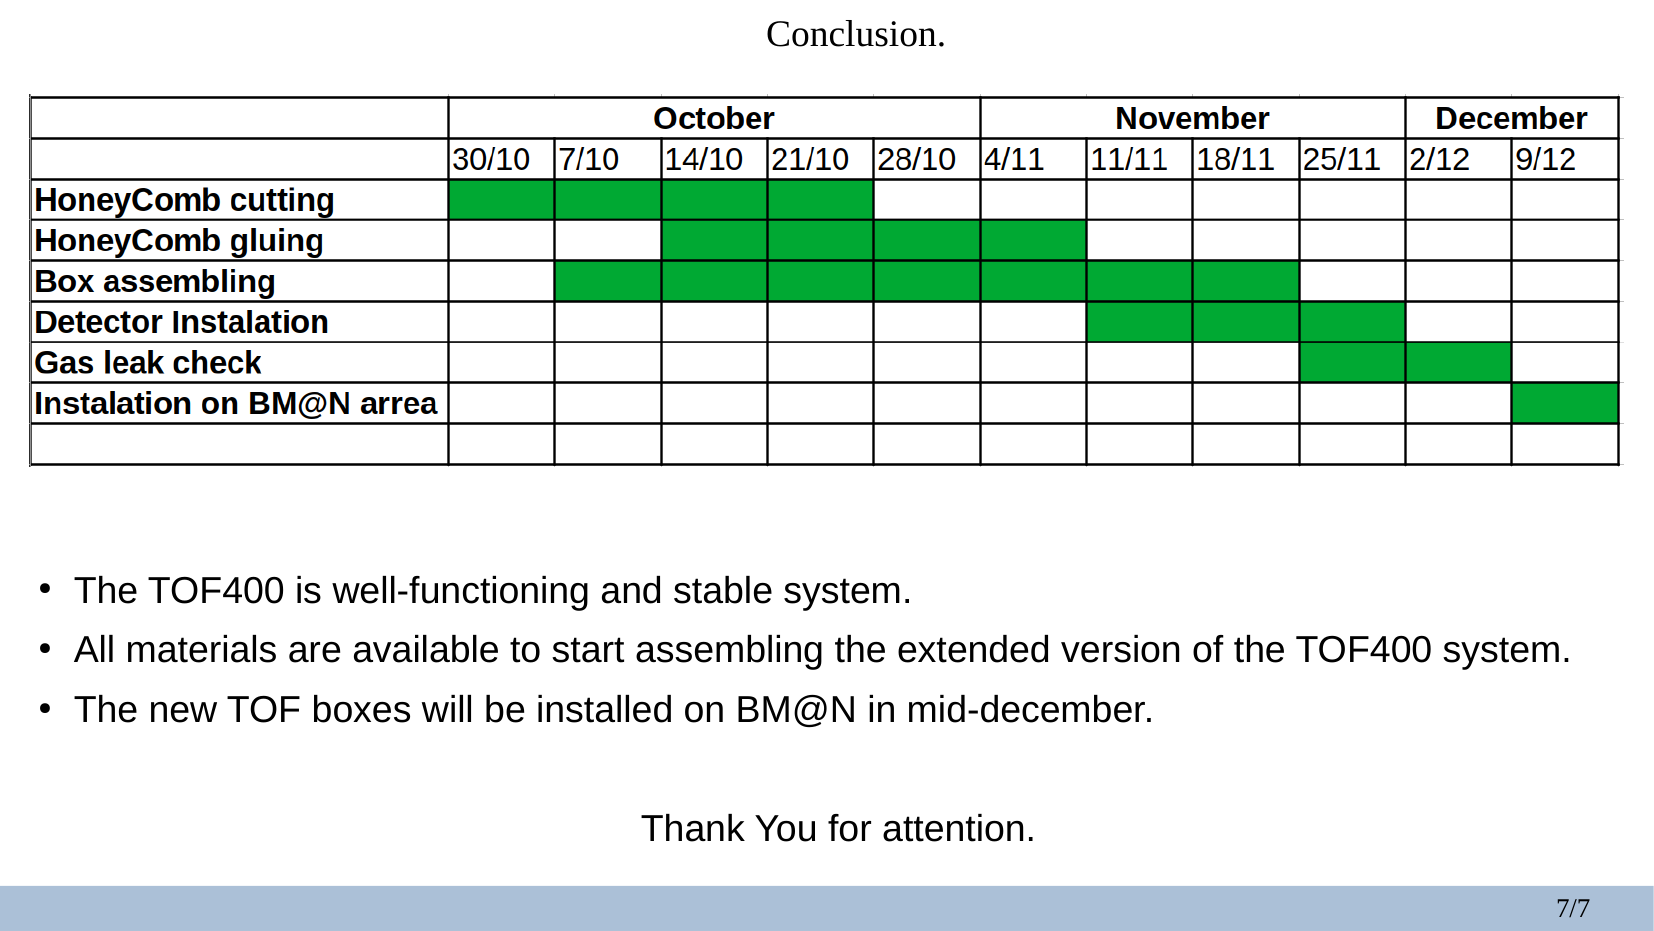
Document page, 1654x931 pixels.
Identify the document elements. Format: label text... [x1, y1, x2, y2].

text_box The TOF400 is well-functioning and stable system. All materials are available to start assembling the extended version of the TOF400 system. The new TOF boxes will be installed on BM@N in mid-december. Thank You for attention. [23, 501, 1654, 885]
picture [29, 94, 1624, 467]
text_box Conclusion. [118, 5, 1595, 63]
text_box [0, 885, 1541, 931]
text_box 7/7 [1541, 885, 1654, 931]
